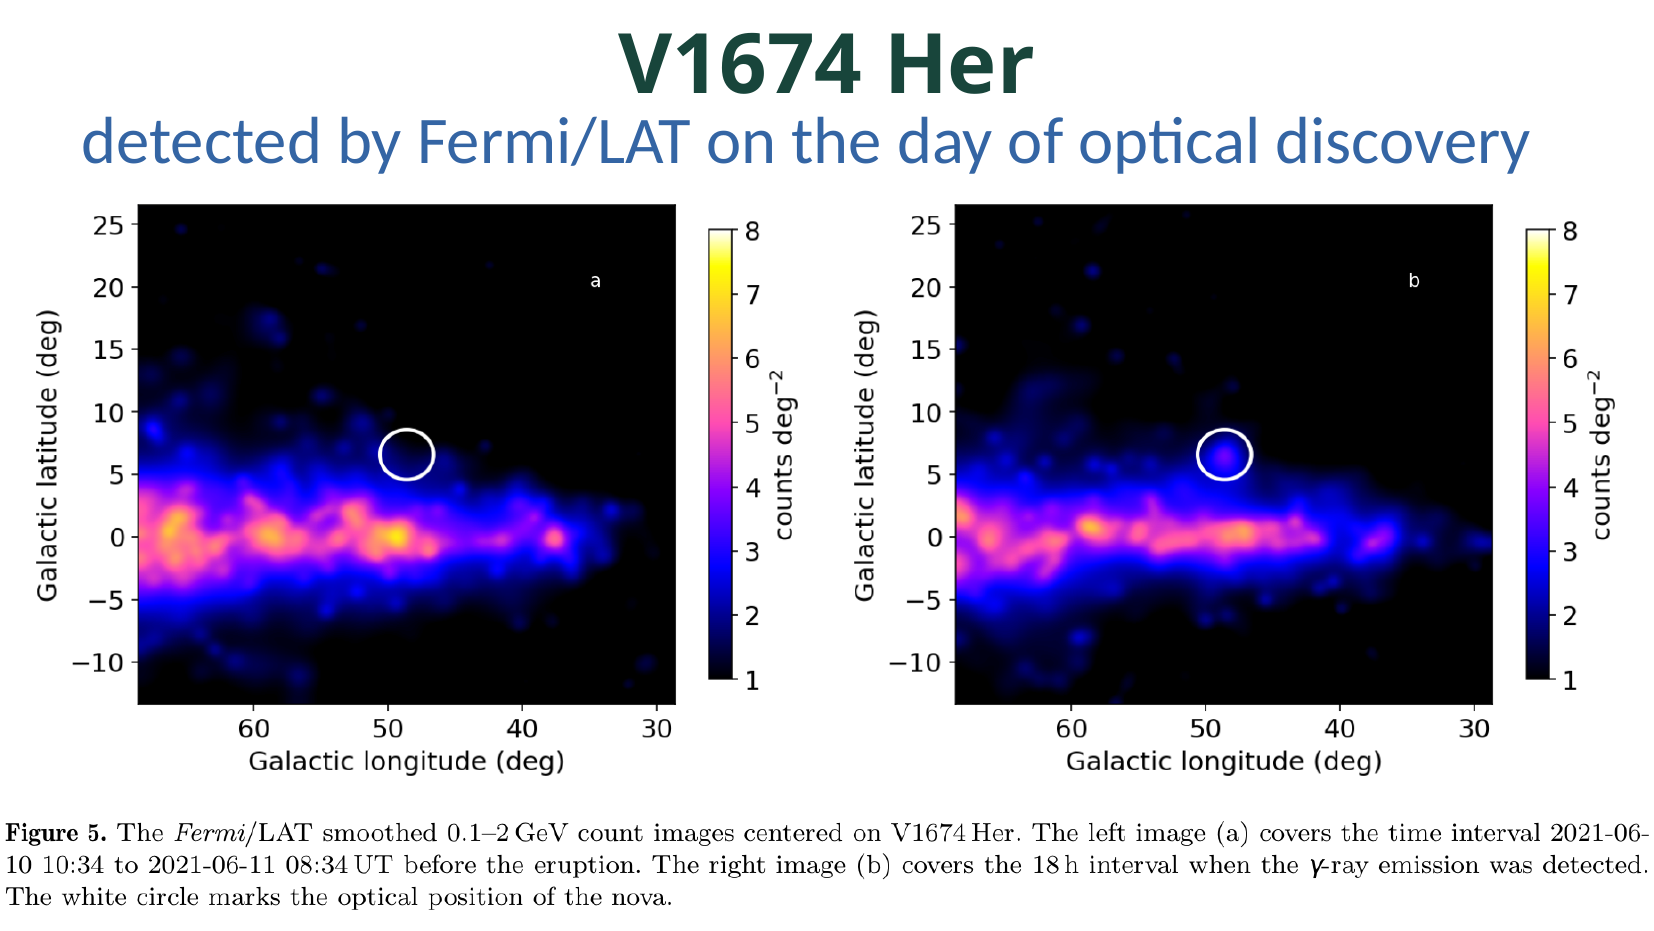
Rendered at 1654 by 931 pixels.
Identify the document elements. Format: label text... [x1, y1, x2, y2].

subtitle detected by Fermi/LAT on the day of optical discovery [45, 54, 1608, 200]
title V1674 Her [82, 0, 1571, 54]
picture [0, 200, 1654, 910]
